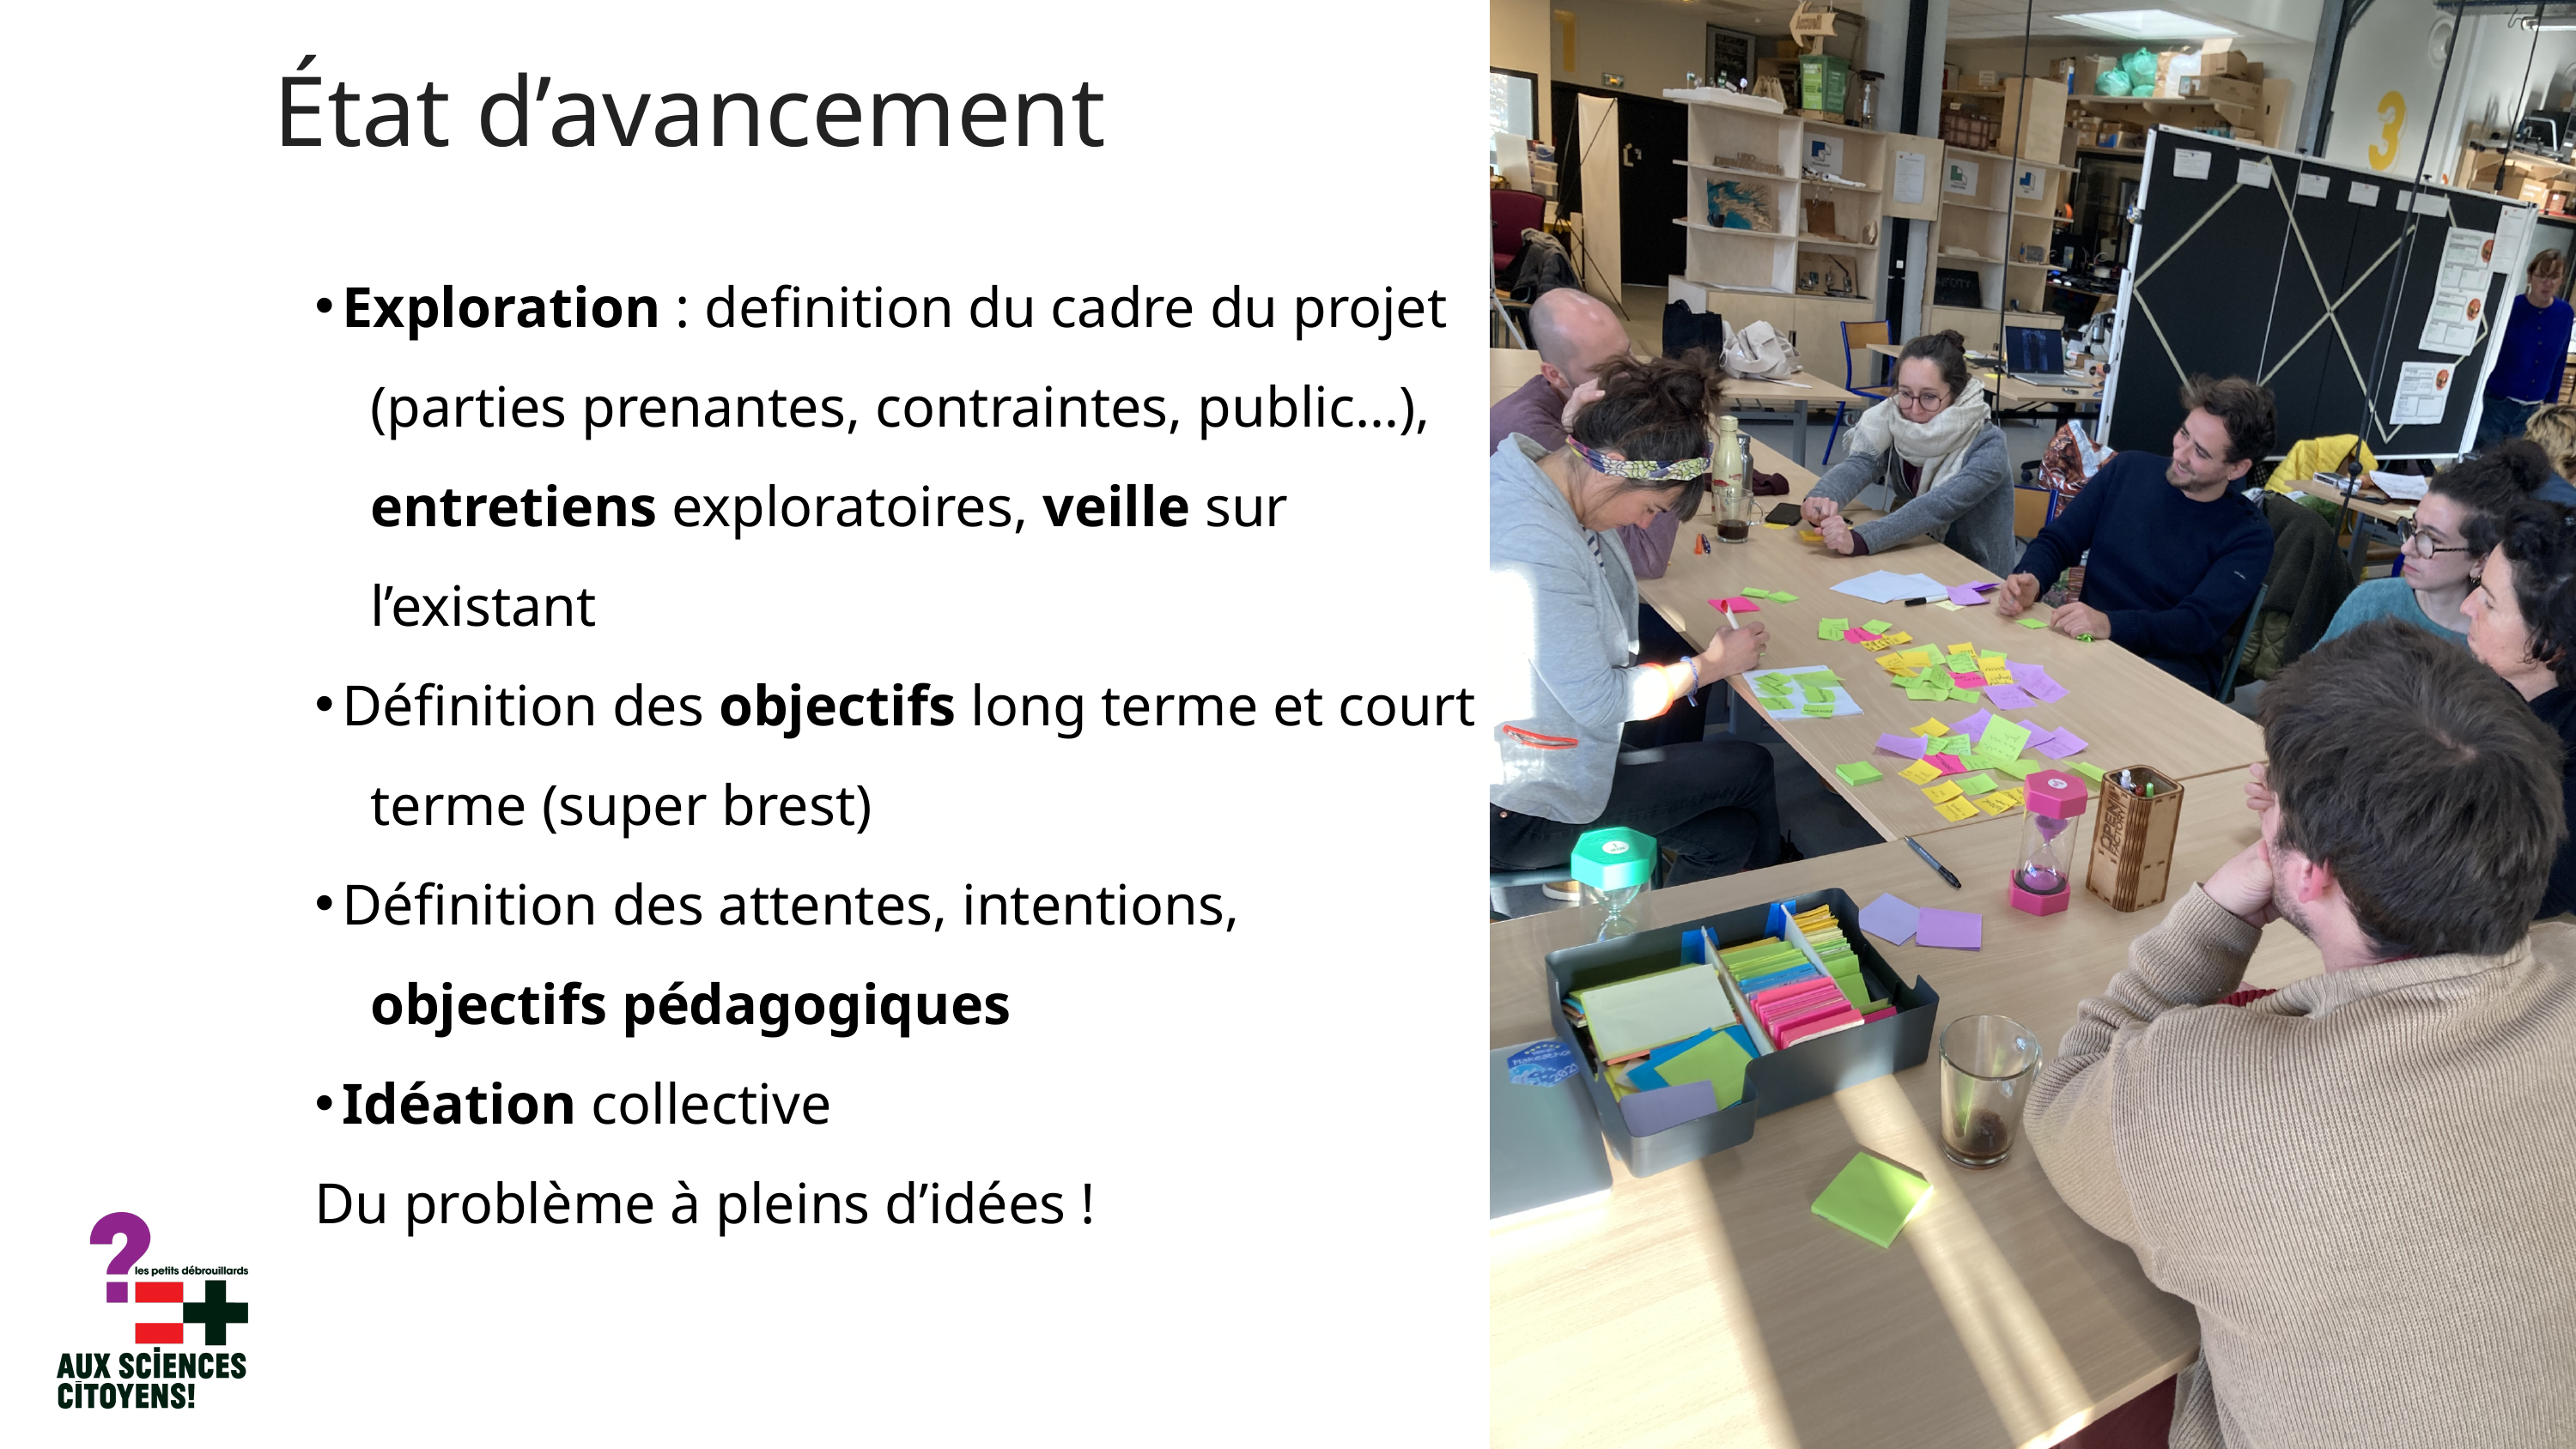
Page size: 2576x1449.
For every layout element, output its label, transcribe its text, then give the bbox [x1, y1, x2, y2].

title État d’avancement [273, 45, 1489, 262]
picture [57, 1212, 248, 1409]
picture [1489, 0, 2576, 1449]
list Exploration : definition du cadre du projet (parties prenantes, contraintes, public…), entretiens exploratoires, veille sur l’existant Définition des objectifs long terme et court terme (super brest) Définition des attentes, intentions, objectifs pédagogiques Idéation collective Du problème à pleins d’idées ! [314, 238, 1488, 1237]
